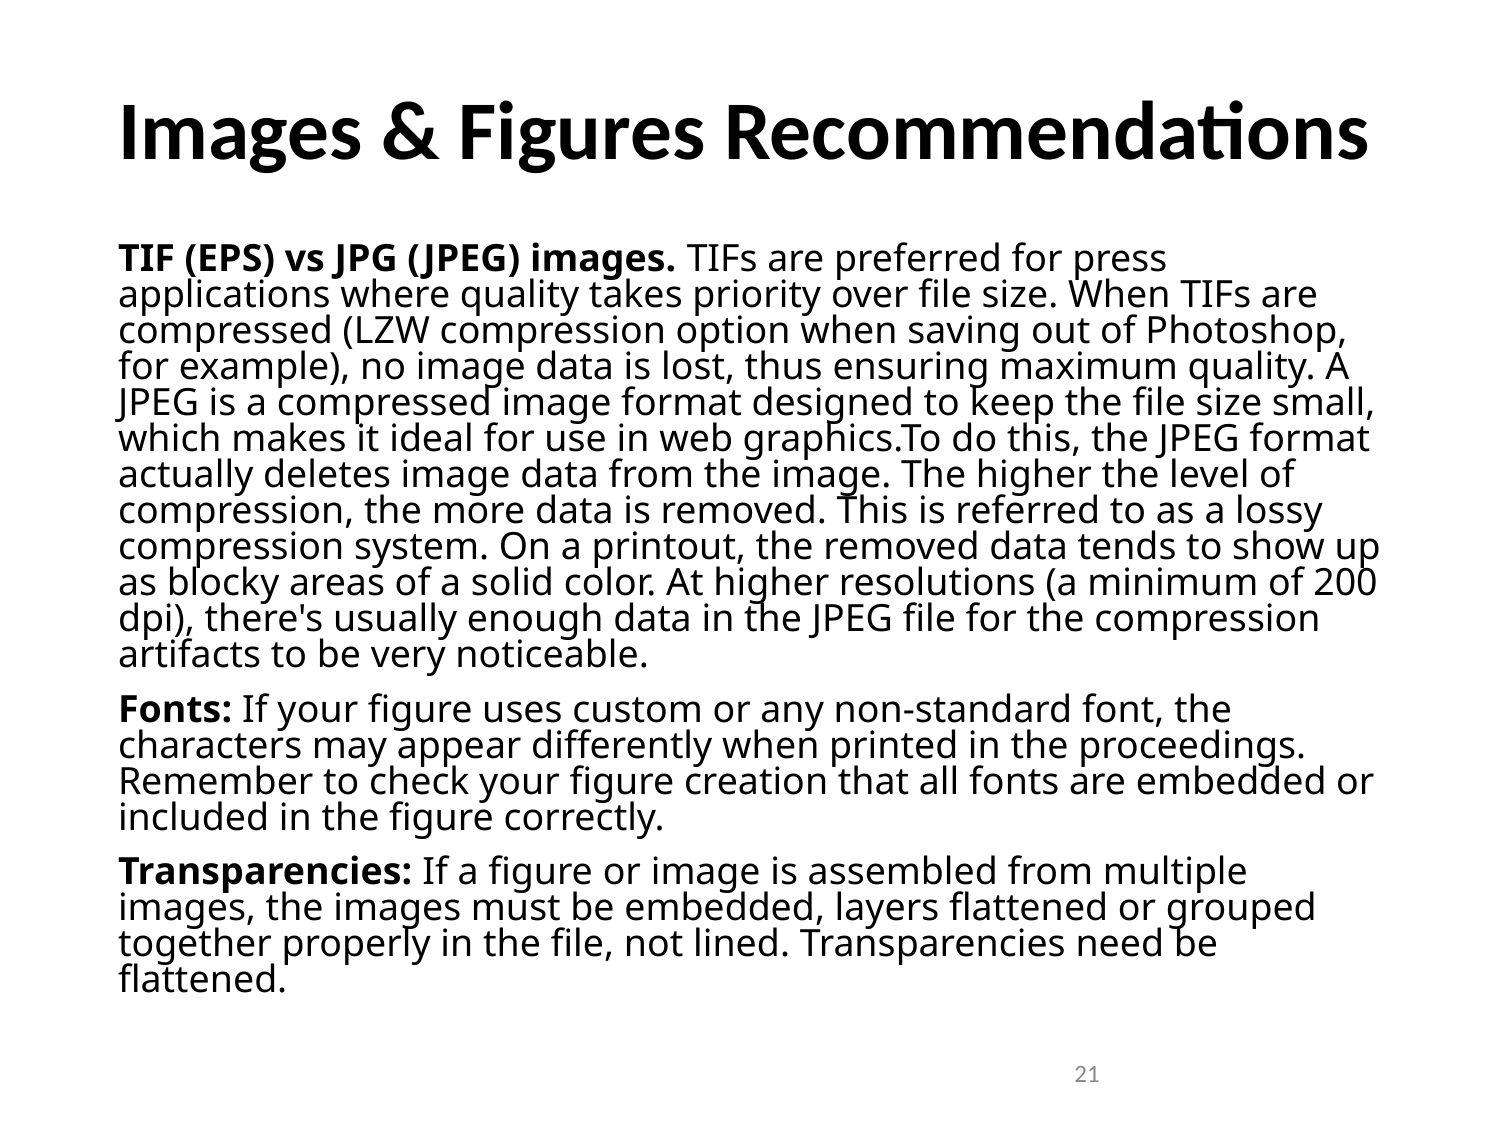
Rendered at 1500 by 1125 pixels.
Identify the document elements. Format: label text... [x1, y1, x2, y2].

list TIF (EPS) vs JPG (JPEG) images. TIFs are preferred for press applications where quality takes priority over file size. When TIFs are compressed (LZW compression option when saving out of Photoshop, for example), no image data is lost, thus ensuring maximum quality. A JPEG is a compressed image format designed to keep the file size small, which makes it ideal for use in web graphics.To do this, the JPEG format actually deletes image data from the image. The higher the level of compression, the more data is removed. This is referred to as a lossy compression system. On a printout, the removed data tends to show up as blocky areas of a solid color. At higher resolutions (a minimum of 200 dpi), there's usually enough data in the JPEG file for the compression artifacts to be very noticeable. Fonts: If your figure uses custom or any non-standard font, the characters may appear differently when printed in the proceedings. Remember to check your figure creation that all fonts are embedded or included in the figure correctly. Transparencies: If a figure or image is assembled from multiple images, the images must be embedded, layers flattened or grouped together properly in the file, not lined. Transparencies need be flattened. [103, 234, 1397, 1014]
text_box <number> [1059, 1042, 1397, 1103]
title Images & Figures Recommendations [103, 59, 1397, 207]
